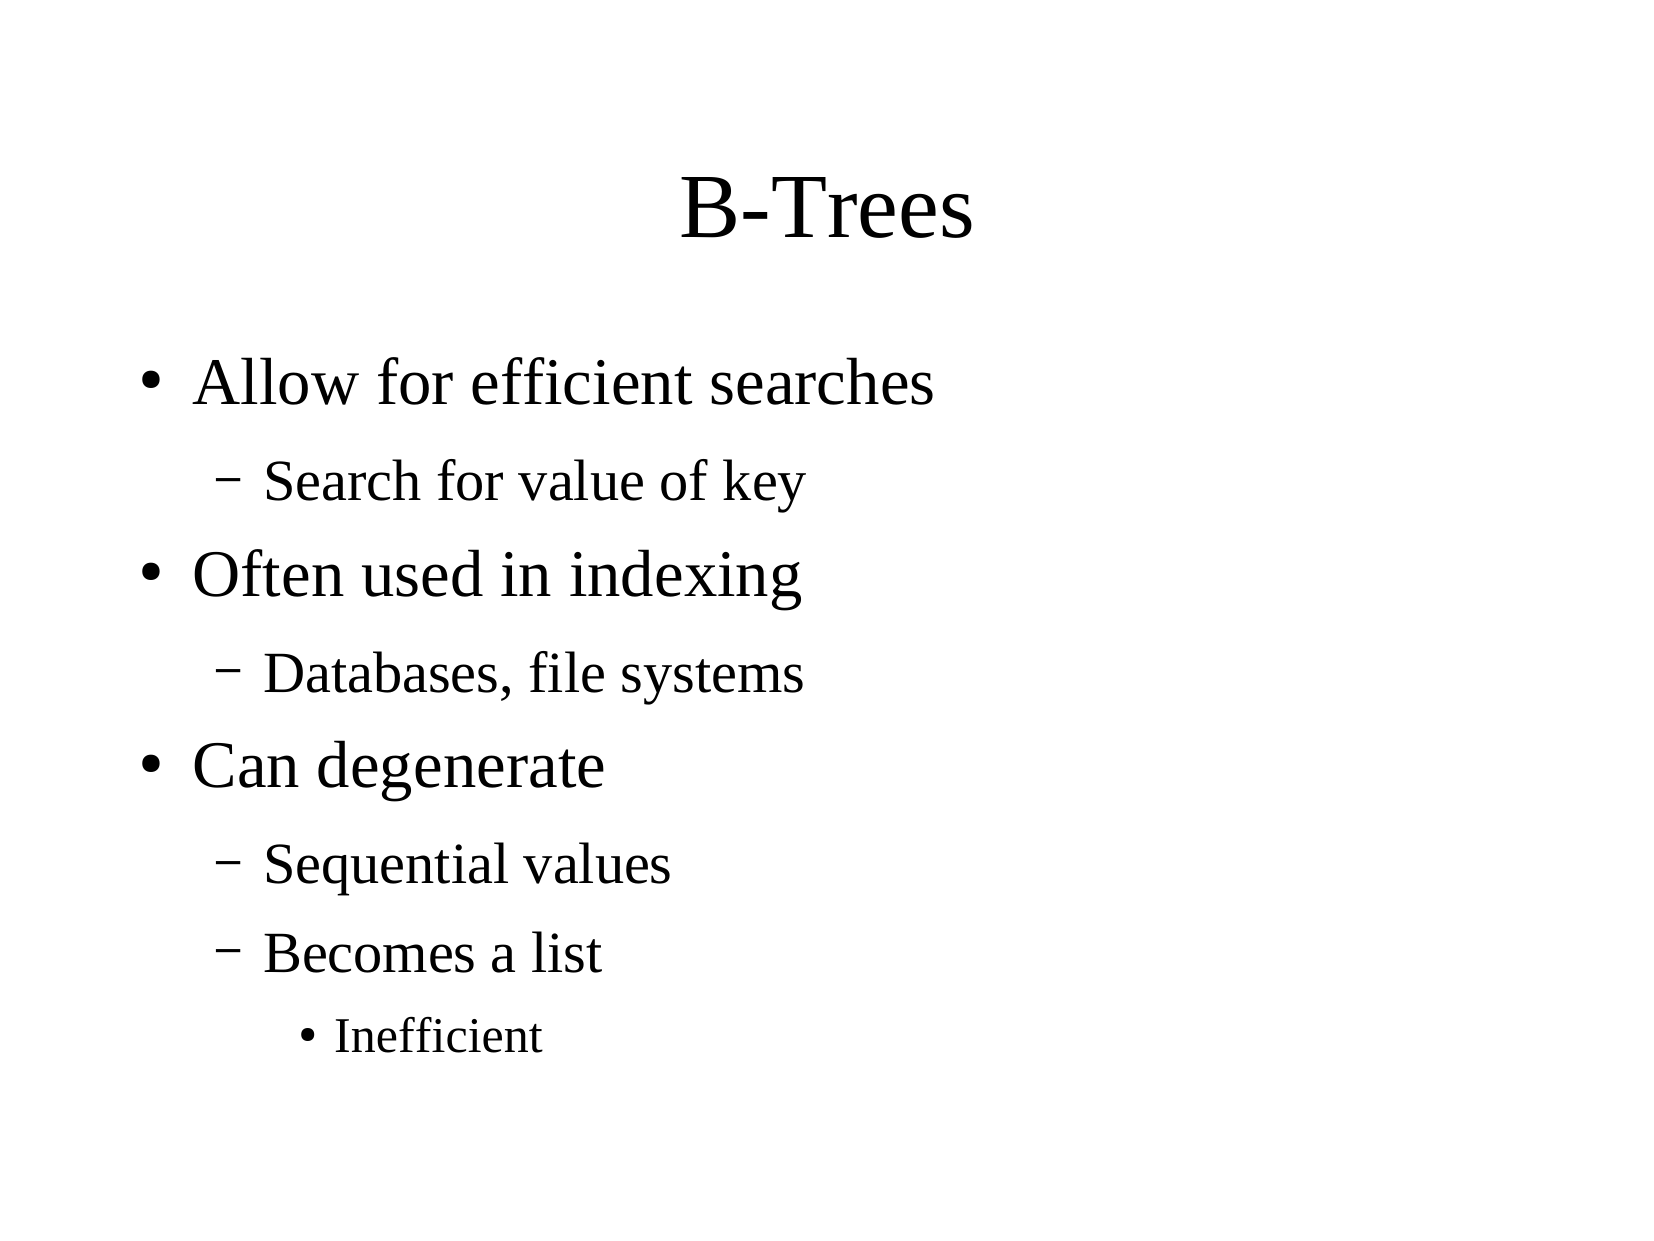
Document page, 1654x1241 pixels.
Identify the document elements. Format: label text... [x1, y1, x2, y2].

list Allow for efficient searches Search for value of key Often used in indexing Databases, file systems Can degenerate Sequential values Becomes a list Inefficient [121, 344, 1534, 1127]
title B-Trees [121, 102, 1534, 311]
